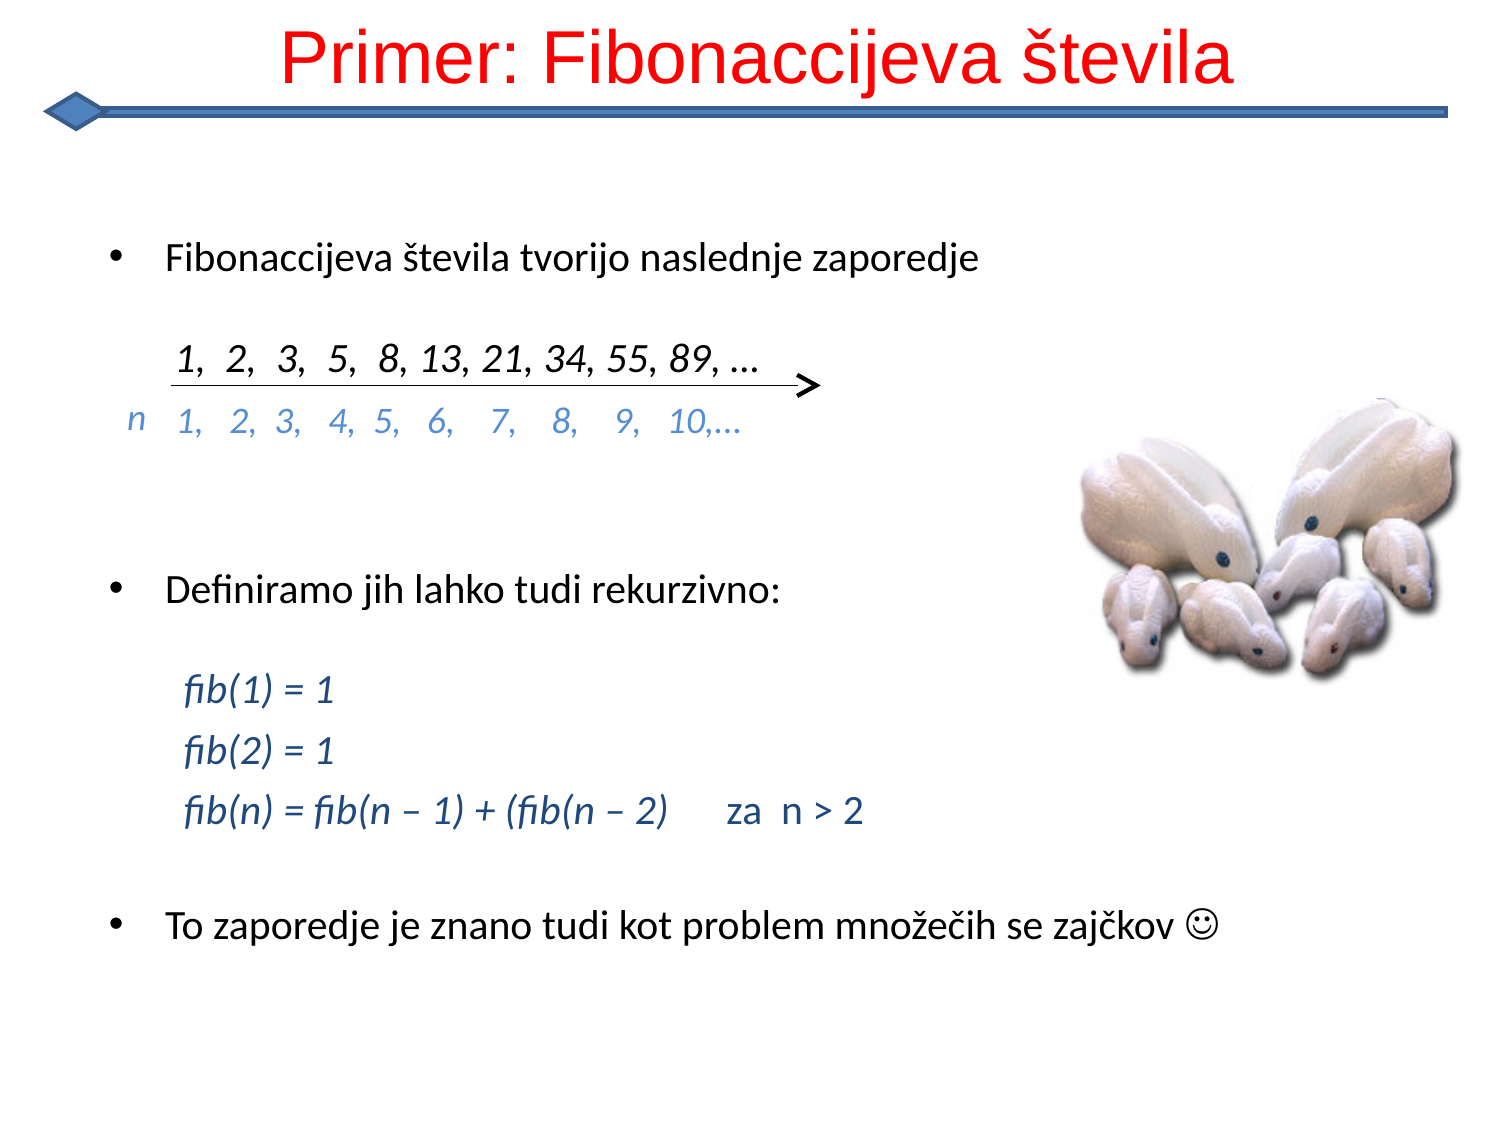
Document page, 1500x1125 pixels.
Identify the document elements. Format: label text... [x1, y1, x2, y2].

text_box 1, 2, 3, 4, 5, 6, 7, 8, 9, 10,... [160, 388, 759, 449]
picture [1078, 398, 1469, 693]
title Primer: Fibonaccijeva števila [82, 0, 1433, 108]
list Fibonaccijeva števila tvorijo naslednje zaporedje 1, 2, 3, 5, 8, 13, 21, 34, 55, 89, … Definiramo jih lahko tudi rekurzivno: fib(1) = 1 fib(2) = 1 fib(n) = fib(n – 1) + (fib(n – 2) za n > 2 To zaporedje je znano tudi kot problem množečih se zajčkov  [93, 222, 1444, 966]
text_box n [112, 385, 207, 446]
